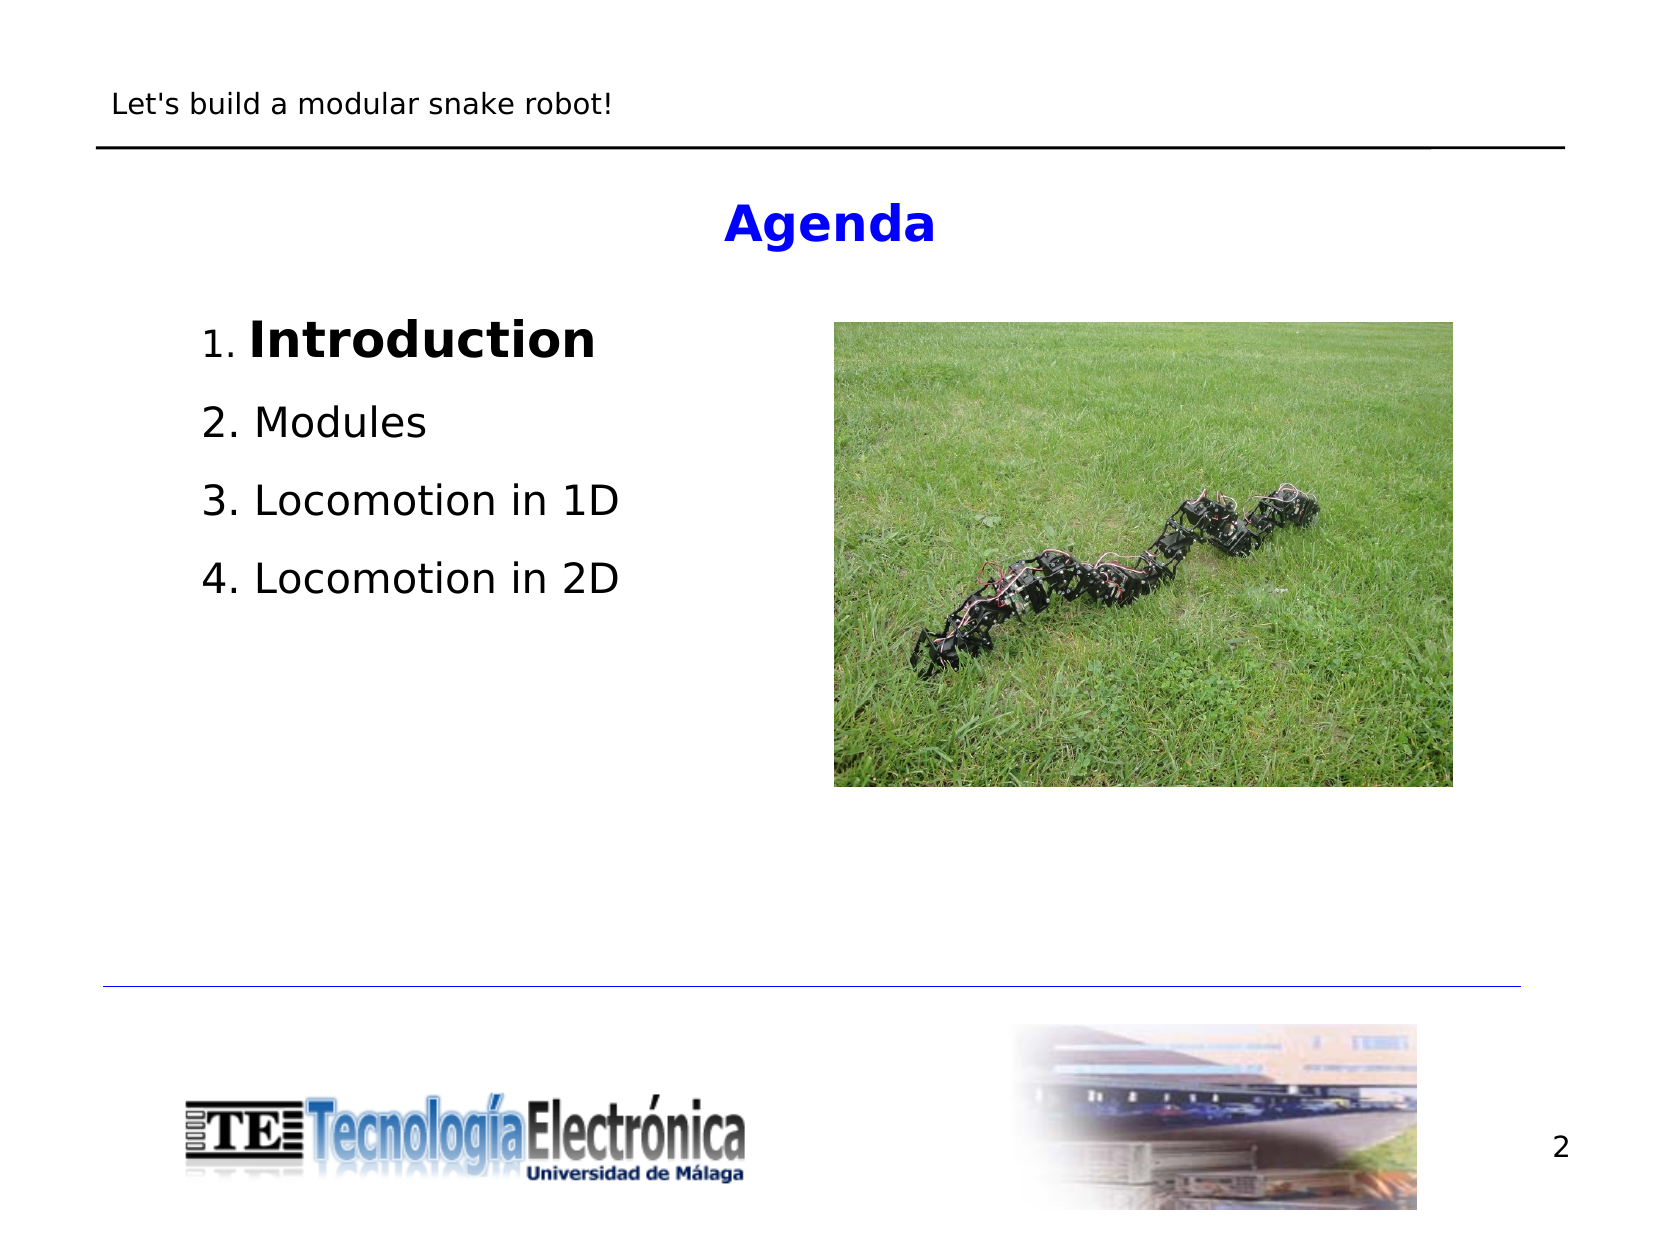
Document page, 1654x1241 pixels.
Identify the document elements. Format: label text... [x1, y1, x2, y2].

text_box Agenda [709, 187, 953, 261]
picture [834, 322, 1453, 787]
text_box Let's build a modular snake robot! [96, 79, 630, 129]
picture [173, 1024, 1417, 1210]
text_box Introduction Modules Locomotion in 1D Locomotion in 2D [186, 303, 636, 611]
